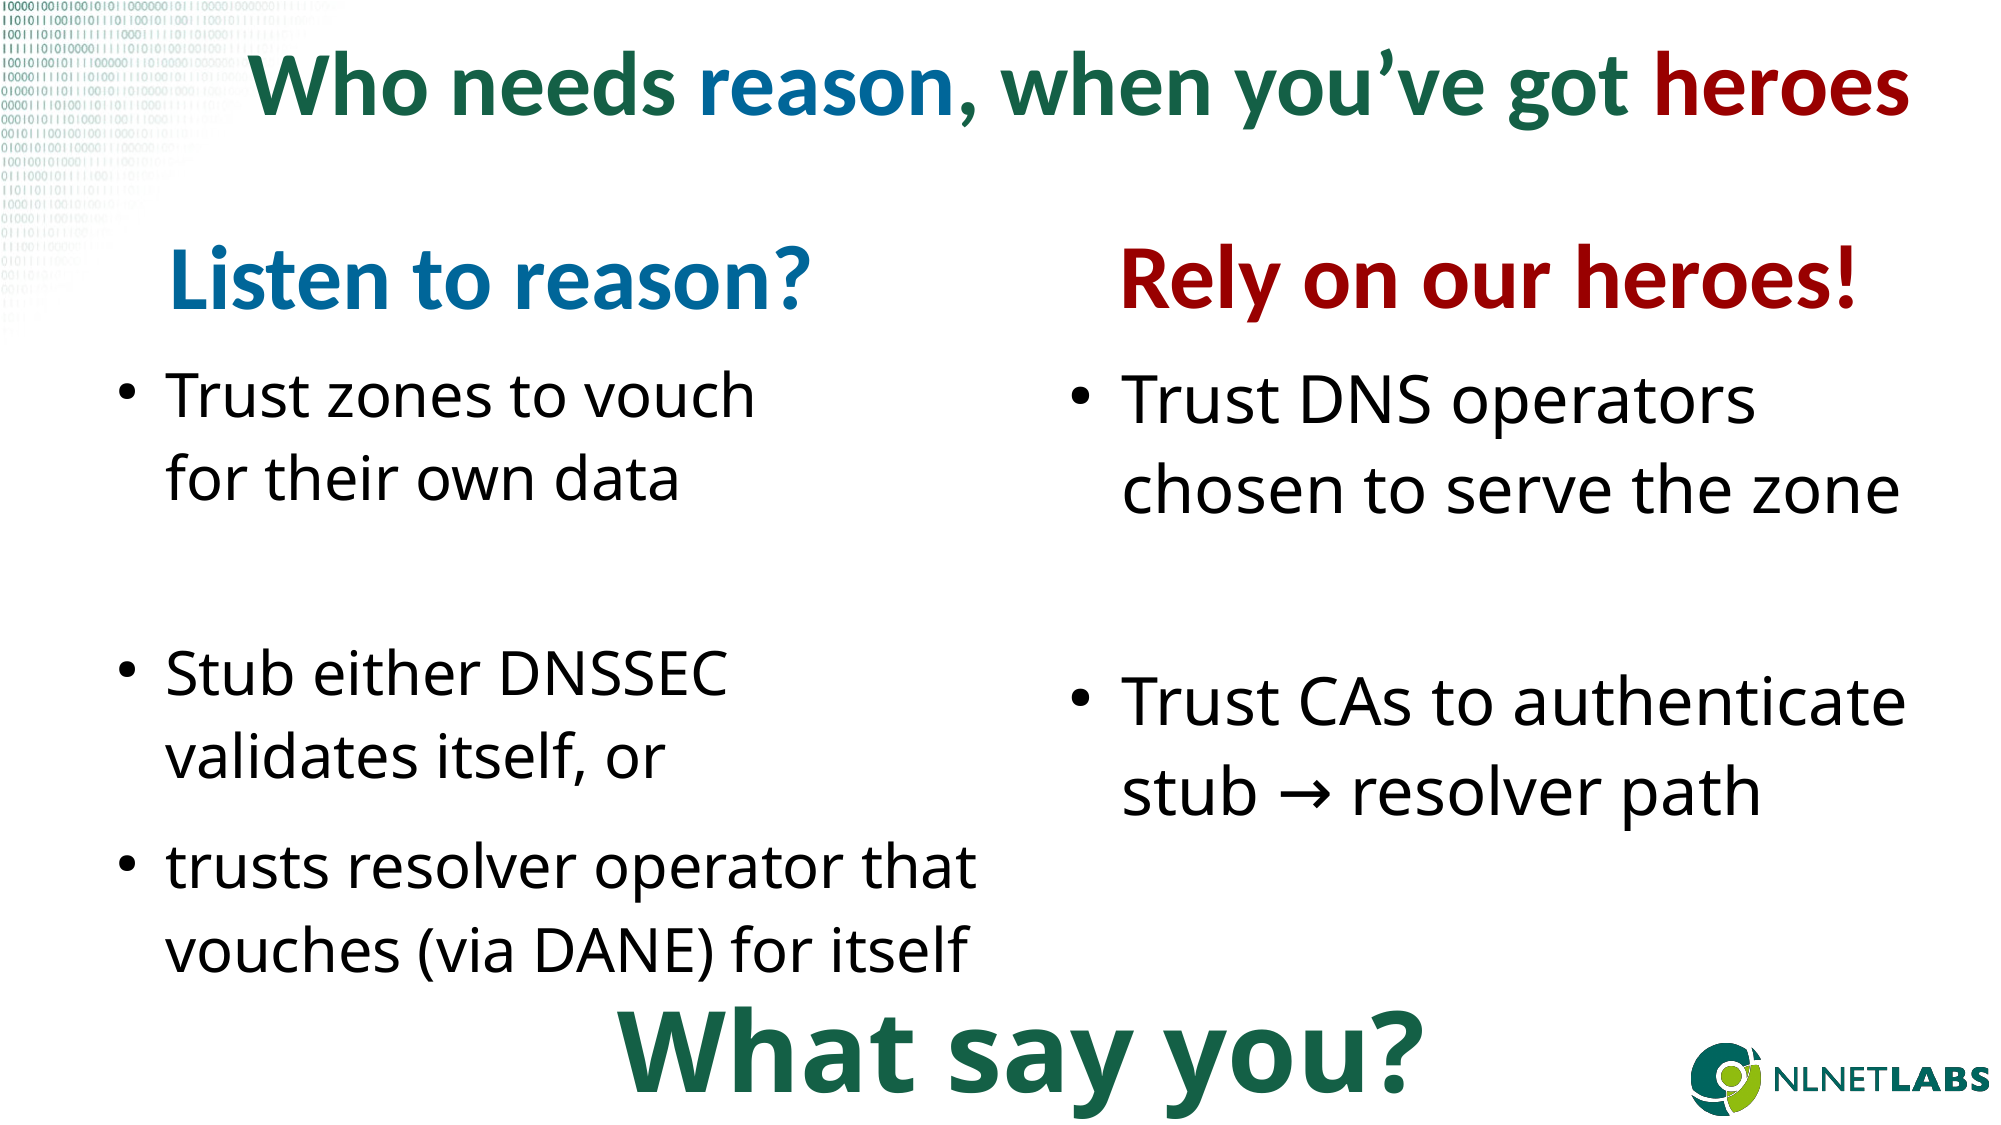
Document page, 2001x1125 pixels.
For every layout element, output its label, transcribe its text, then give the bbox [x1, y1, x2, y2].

text_box What say you? [531, 969, 1512, 1125]
list Trust zones to vouch for their own data Stub either DNSSEC validates itself, or trusts resolver operator that vouches (via DANE) for itself [99, 351, 981, 1004]
title Who needs reason, when you’ve got heroes [99, 44, 2001, 233]
list Trust DNS operators chosen to serve the zone Trust CAs to authenticate stub → resolver path [1050, 351, 1932, 993]
text_box Rely on our heroes! [1119, 239, 1873, 332]
picture [1, 1, 366, 366]
picture [1691, 1043, 1989, 1116]
text_box Listen to reason? [169, 232, 922, 340]
